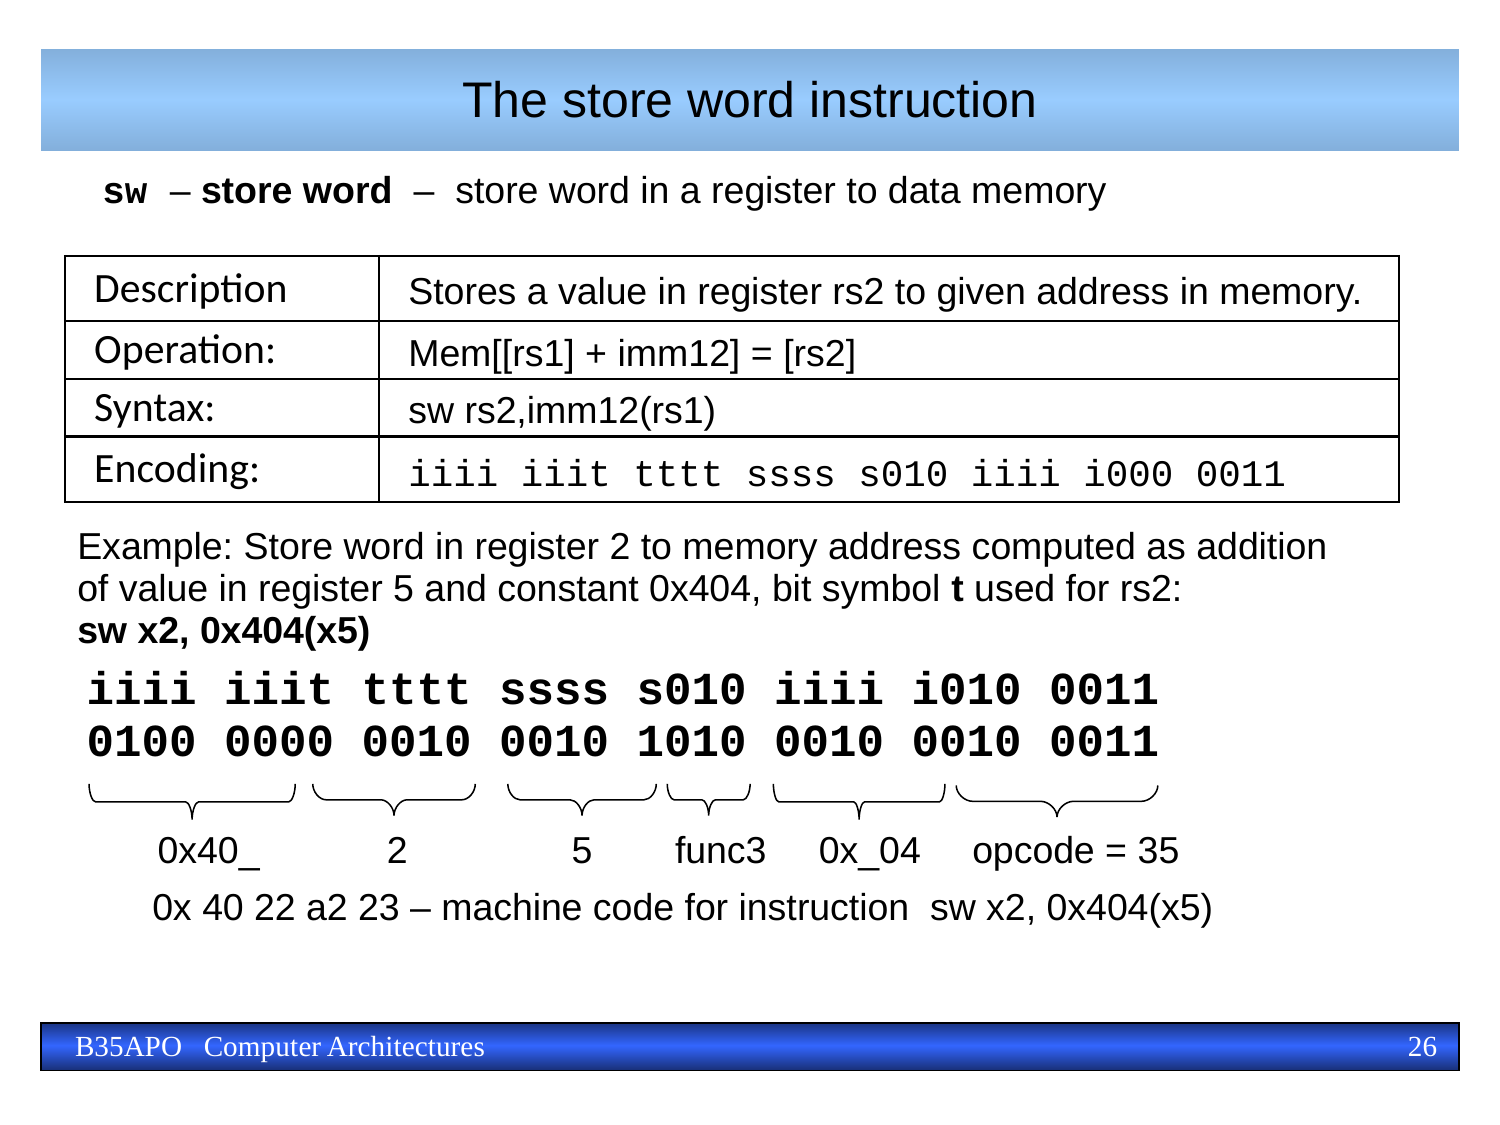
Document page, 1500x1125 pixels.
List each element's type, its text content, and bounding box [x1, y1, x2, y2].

text_box 0x_04 [785, 822, 954, 880]
table_cell Operation: [66, 322, 378, 378]
text_box 0x 40 22 a2 23 – machine code for instruction sw x2, 0x404(x5) [137, 879, 1341, 1021]
table_cell Encoding: [66, 438, 378, 501]
table_header Stores a value in register rs2 to given address in memory. [380, 257, 1398, 320]
text_box opcode = 35 [956, 822, 1196, 922]
table_cell Mem[[rs1] + imm12] = [rs2] [380, 322, 1398, 378]
text_box 5 [544, 822, 620, 880]
text_box 2 [359, 822, 435, 880]
title The store word instruction [41, 49, 1459, 151]
text_box 0x40_ [124, 822, 293, 880]
table_cell iiii iiit tttt ssss s010 iiii i000 0011 [380, 438, 1398, 501]
text_box iiii iiit tttt ssss s010 iiii i010 0011 0100 0000 0010 0010 1010 0010 0010 0011 [71, 659, 1185, 778]
text_box func3 [645, 822, 785, 880]
table_cell Syntax: [66, 380, 378, 435]
text_box sw – store word – store word in a register to data memory [87, 162, 1400, 223]
text_box Example: Store word in register 2 to memory address computed as addition of value in register 5 and constant 0x404, bit symbol t used for rs2: sw x2, 0x404(x5) [62, 518, 1351, 660]
table_header Description [66, 257, 378, 320]
table_cell sw rs2,imm12(rs1) [380, 380, 1398, 435]
